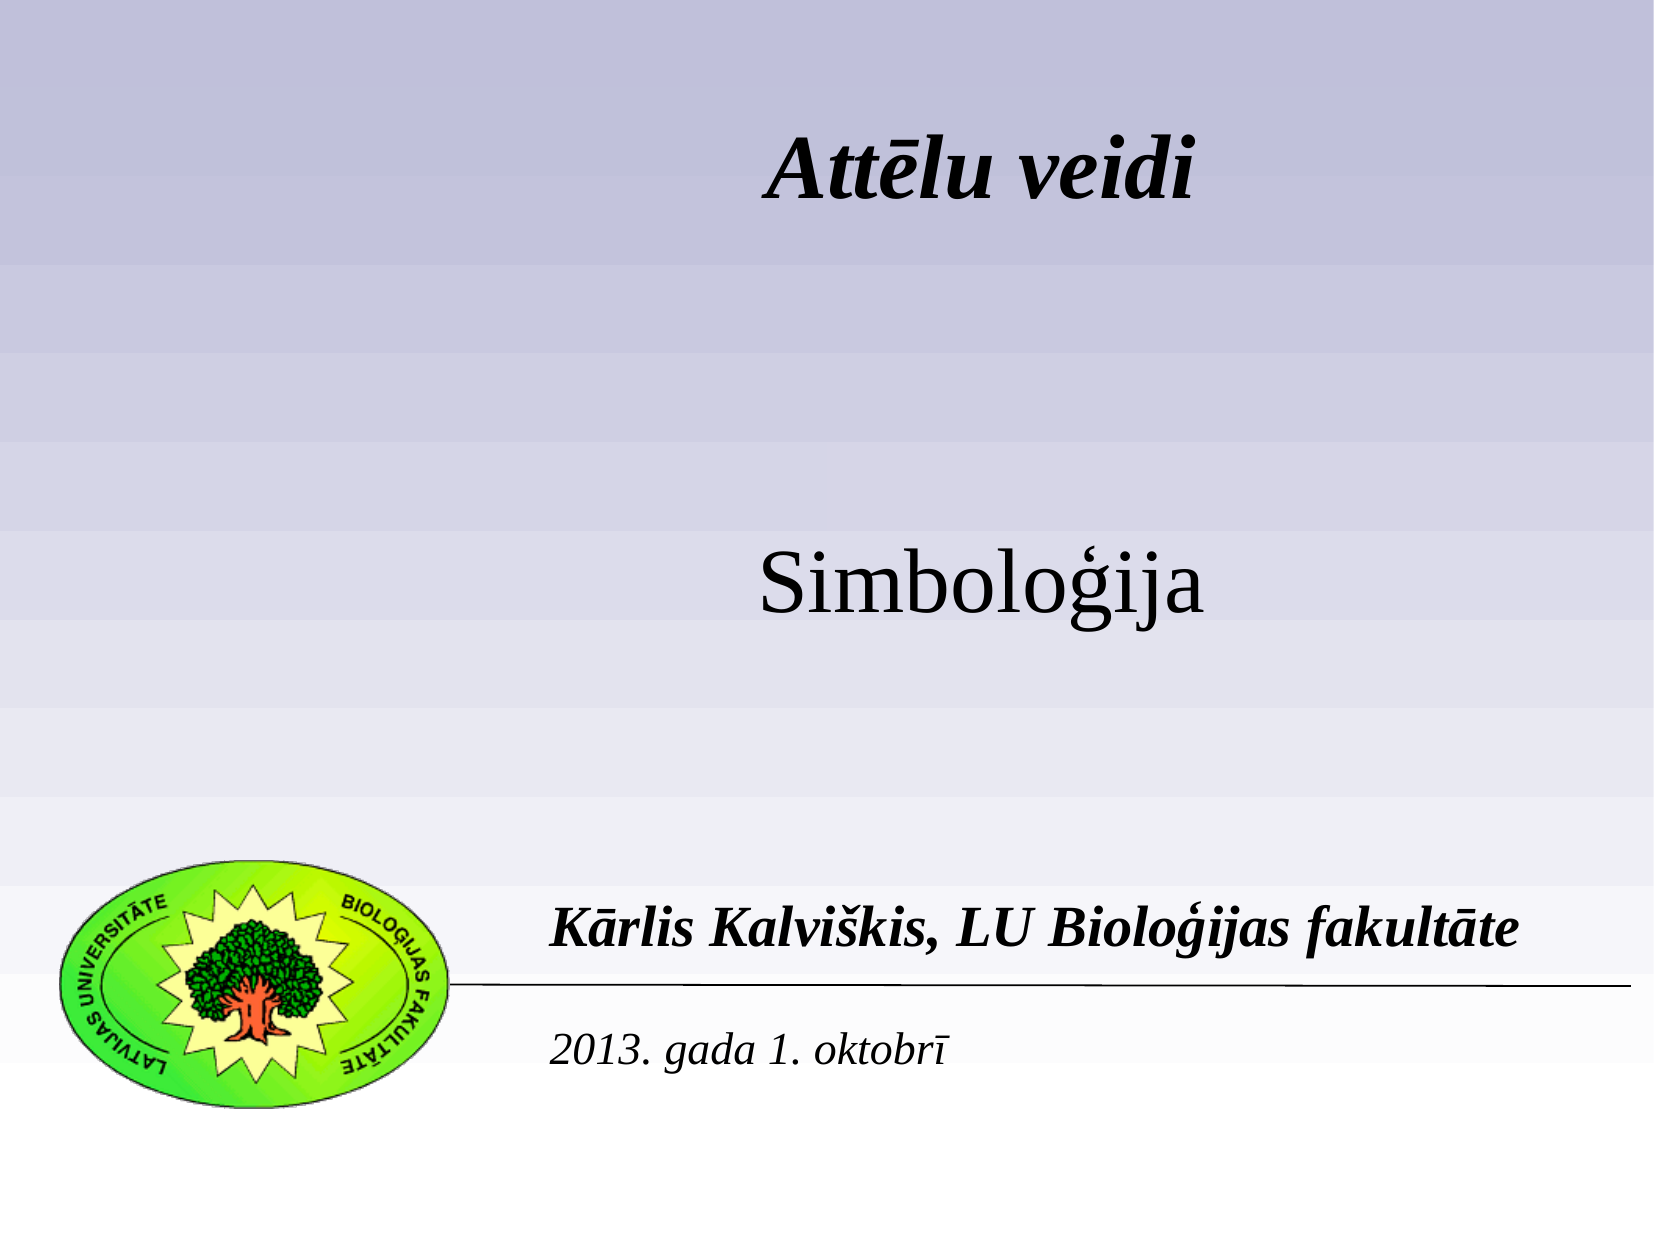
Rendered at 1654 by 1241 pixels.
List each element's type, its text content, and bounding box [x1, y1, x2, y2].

picture [0, 0, 1654, 1241]
title Simboloģija [332, 314, 1632, 849]
